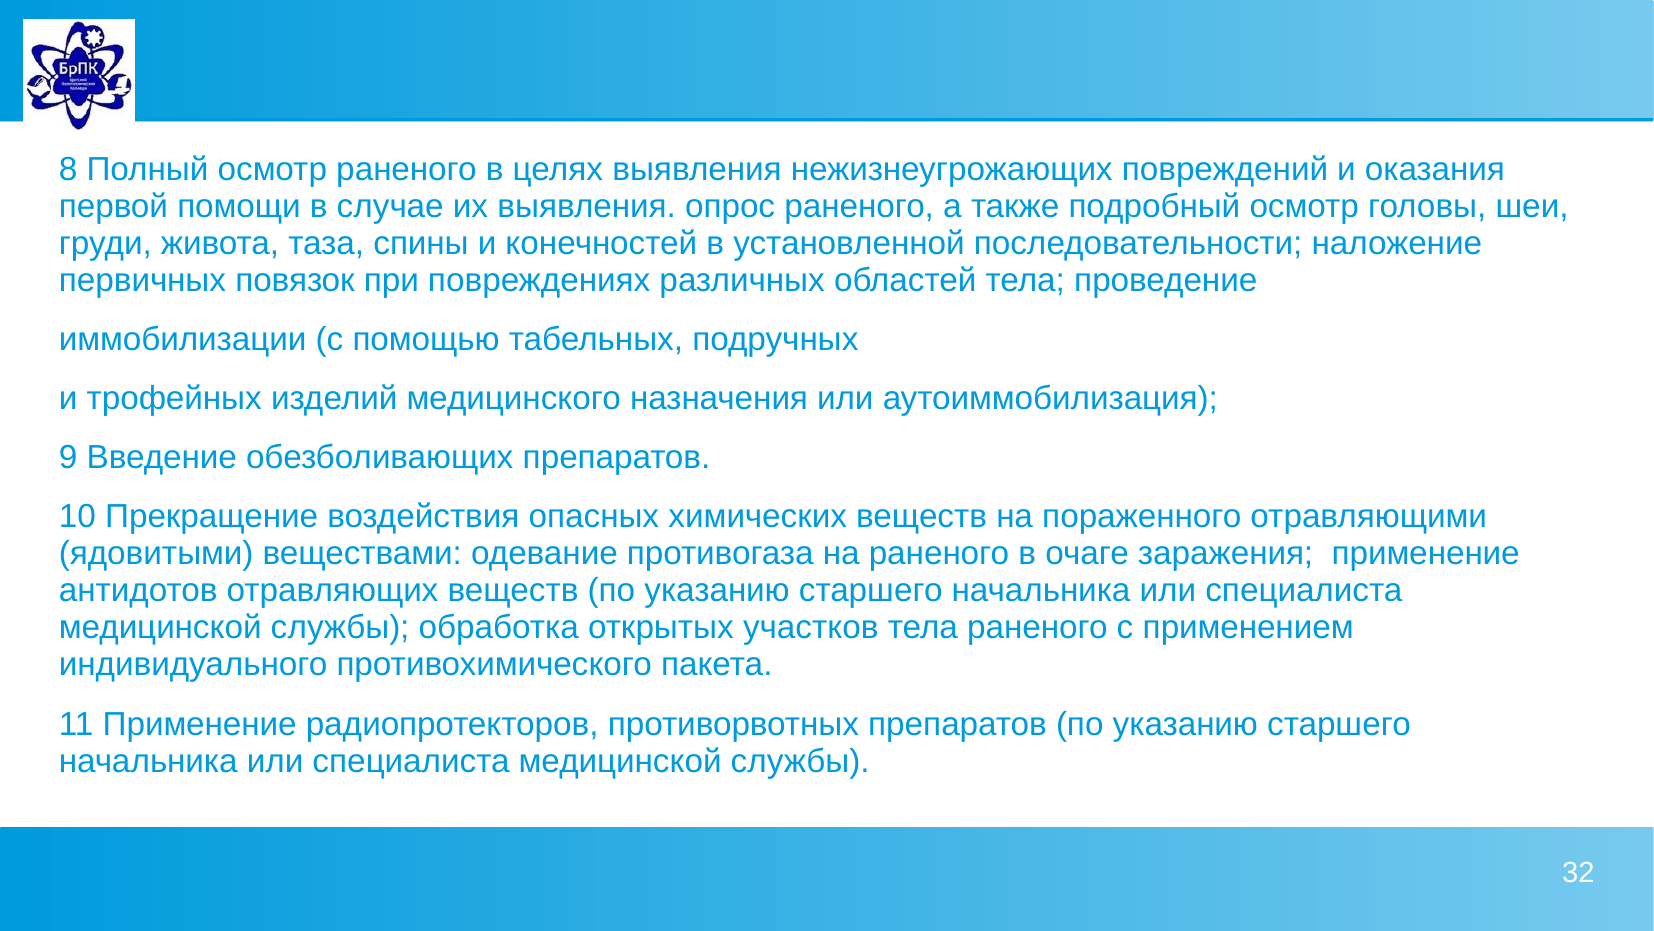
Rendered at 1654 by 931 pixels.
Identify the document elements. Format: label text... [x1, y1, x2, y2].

list 8 Полный осмотр раненого в целях выявления нежизнеугрожающих повреждений и оказания первой помощи в случае их выявления. опрос раненого, а также подробный осмотр головы, шеи, груди, живота, таза, спины и конечностей в установленной последовательности; наложение первичных повязок при повреждениях различных областей тела; проведение иммобилизации (с помощью табельных, подручных и трофейных изделий медицинского назначения или аутоиммобилизация); 9 Введение обезболивающих препаратов. 10 Прекращение воздействия опасных химических веществ на пораженного отравляющими (ядовитыми) веществами: одевание противогаза на раненого в очаге заражения; применение антидотов отравляющих веществ (по указанию старшего начальника или специалиста медицинской службы); обработка открытых участков тела раненого с применением индивидуального противохимического пакета. 11 Применение радиопротекторов, противорвотных препаратов (по указанию старшего начальника или специалиста медицинской службы). [59, 150, 1595, 741]
picture [23, 20, 135, 131]
